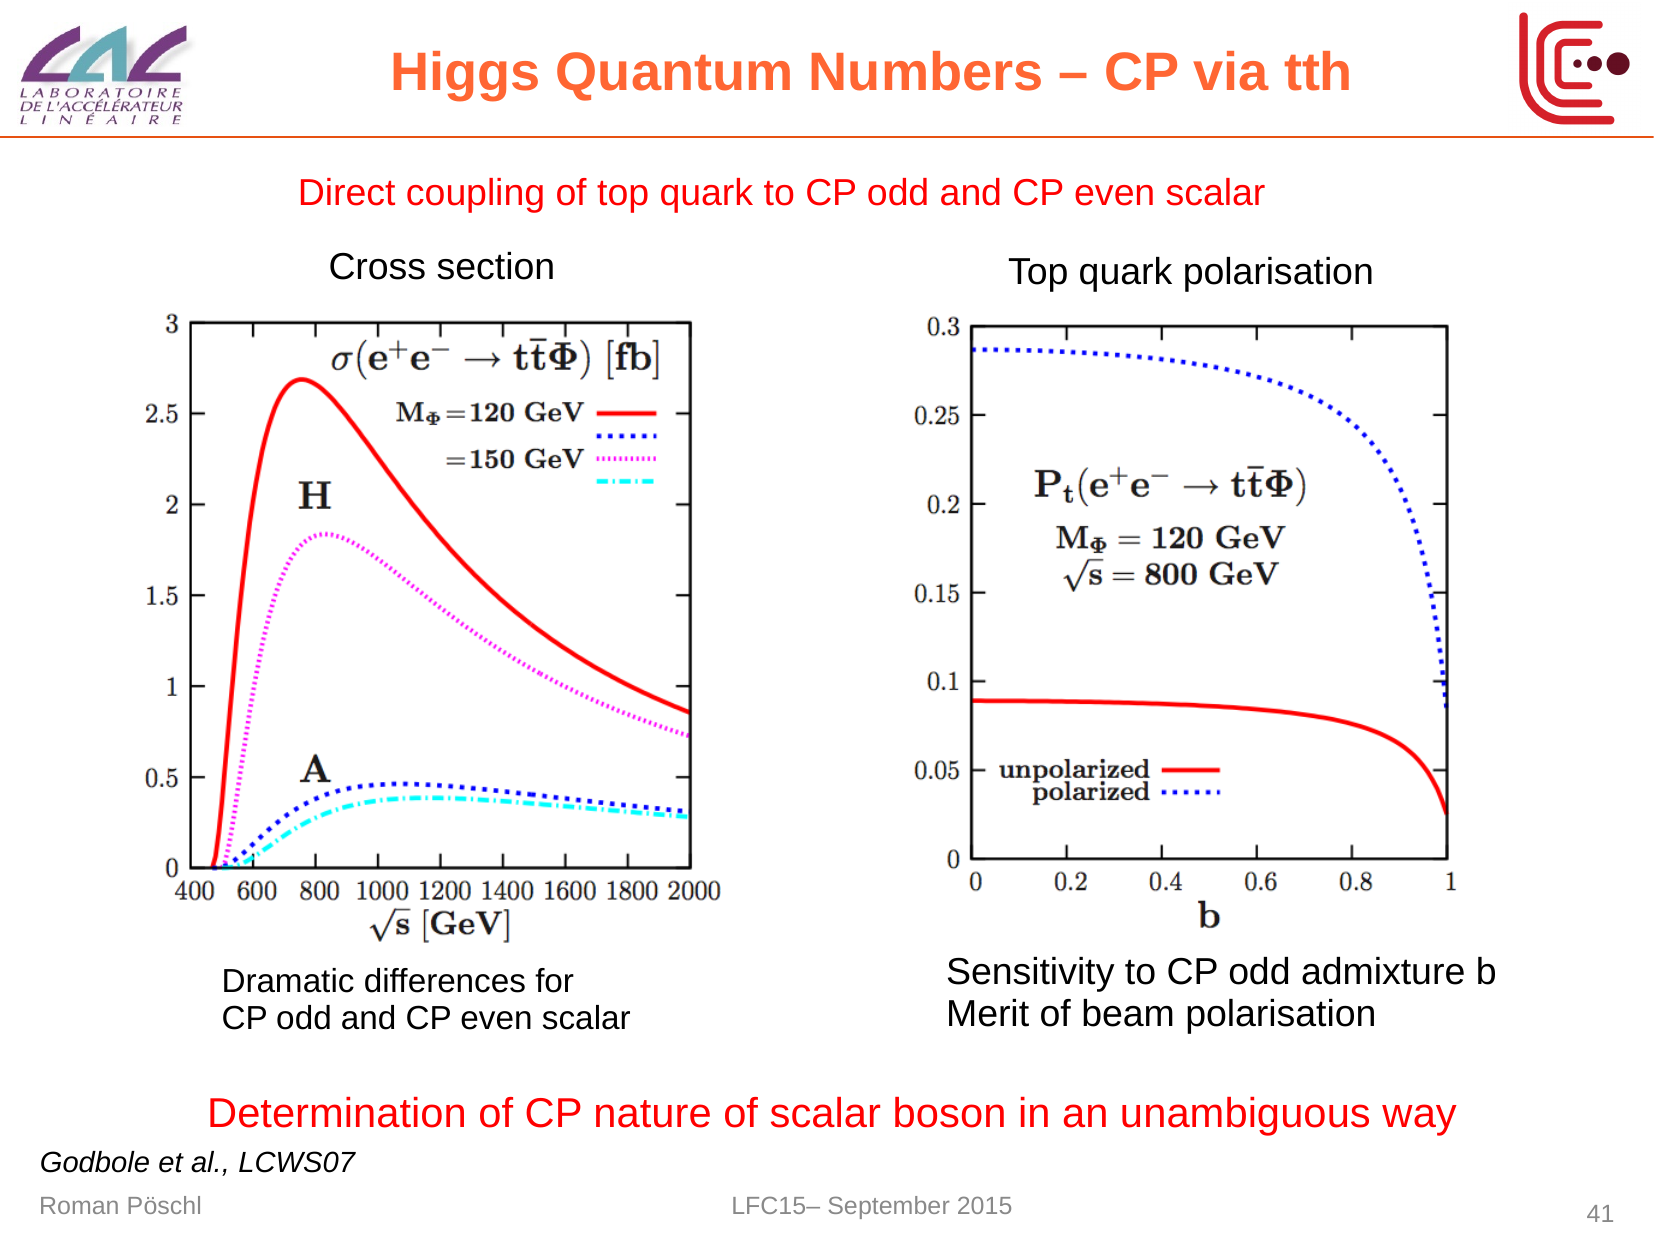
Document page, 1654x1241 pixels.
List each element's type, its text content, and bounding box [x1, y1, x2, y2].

text_box Godbole et al., LCWS07 [25, 1138, 370, 1187]
title Higgs Quantum Numbers – CP via tth [128, 29, 1617, 113]
text_box Sensitivity to CP odd admixture b Merit of beam polarisation [931, 942, 1554, 1046]
text_box Cross section [313, 238, 678, 312]
text_box Direct coupling of top quark to CP odd and CP even scalar [283, 164, 1575, 223]
picture [17, 22, 199, 127]
picture [895, 292, 1512, 950]
text_box Determination of CP nature of scalar boson in an unambiguous way [192, 1082, 1531, 1147]
picture [133, 292, 751, 968]
text_box Dramatic differences for CP odd and CP even scalar [206, 955, 683, 1049]
text_box Top quark polarisation [993, 242, 1426, 317]
picture [1508, 2, 1641, 135]
